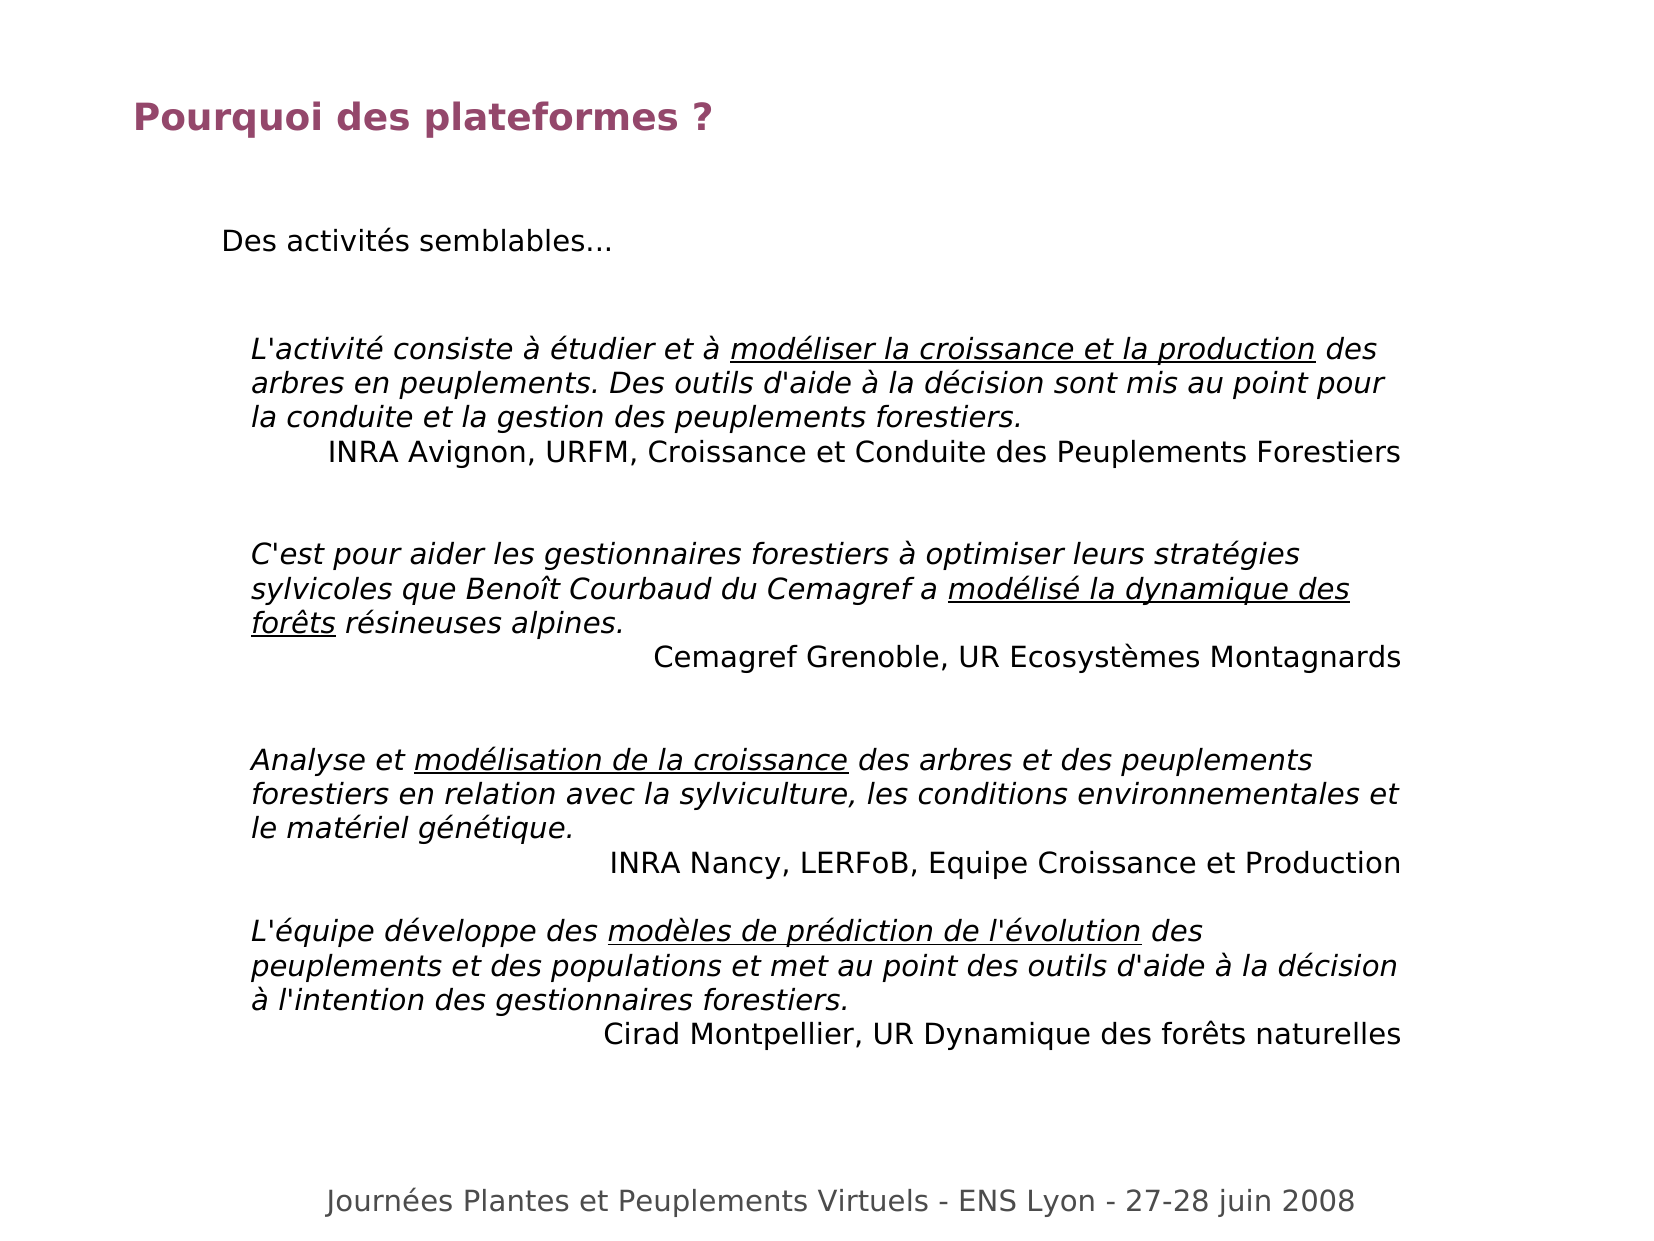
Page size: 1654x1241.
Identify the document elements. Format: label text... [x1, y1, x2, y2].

text_box Journées Plantes et Peuplements Virtuels - ENS Lyon - 27-28 juin 2008 [177, 1176, 1506, 1226]
text_box Des activités semblables... [206, 216, 1152, 266]
text_box L'activité consiste à étudier et à modéliser la croissance et la production des arbres en peuplements. Des outils d'aide à la décision sont mis au point pour la conduite et la gestion des peuplements forestiers. INRA Avignon, URFM, Croissance et Conduite des Peuplements Forestiers C'est pour aider les gestionnaires forestiers à optimiser leurs stratégies sylvicoles que Benoît Courbaud du Cemagref a modélisé la dynamique des forêts résineuses alpines. Cemagref Grenoble, UR Ecosystèmes Montagnards Analyse et modélisation de la croissance des arbres et des peuplements forestiers en relation avec la sylviculture, les conditions environnementales et le matériel génétique. INRA Nancy, LERFoB, Equipe Croissance et Production L'équipe développe des modèles de prédiction de l'évolution des peuplements et des populations et met au point des outils d'aide à la décision à l'intention des gestionnaires forestiers. Cirad Montpellier, UR Dynamique des forêts naturelles [236, 324, 1418, 1094]
text_box Pourquoi des plateformes ? [118, 88, 1034, 147]
